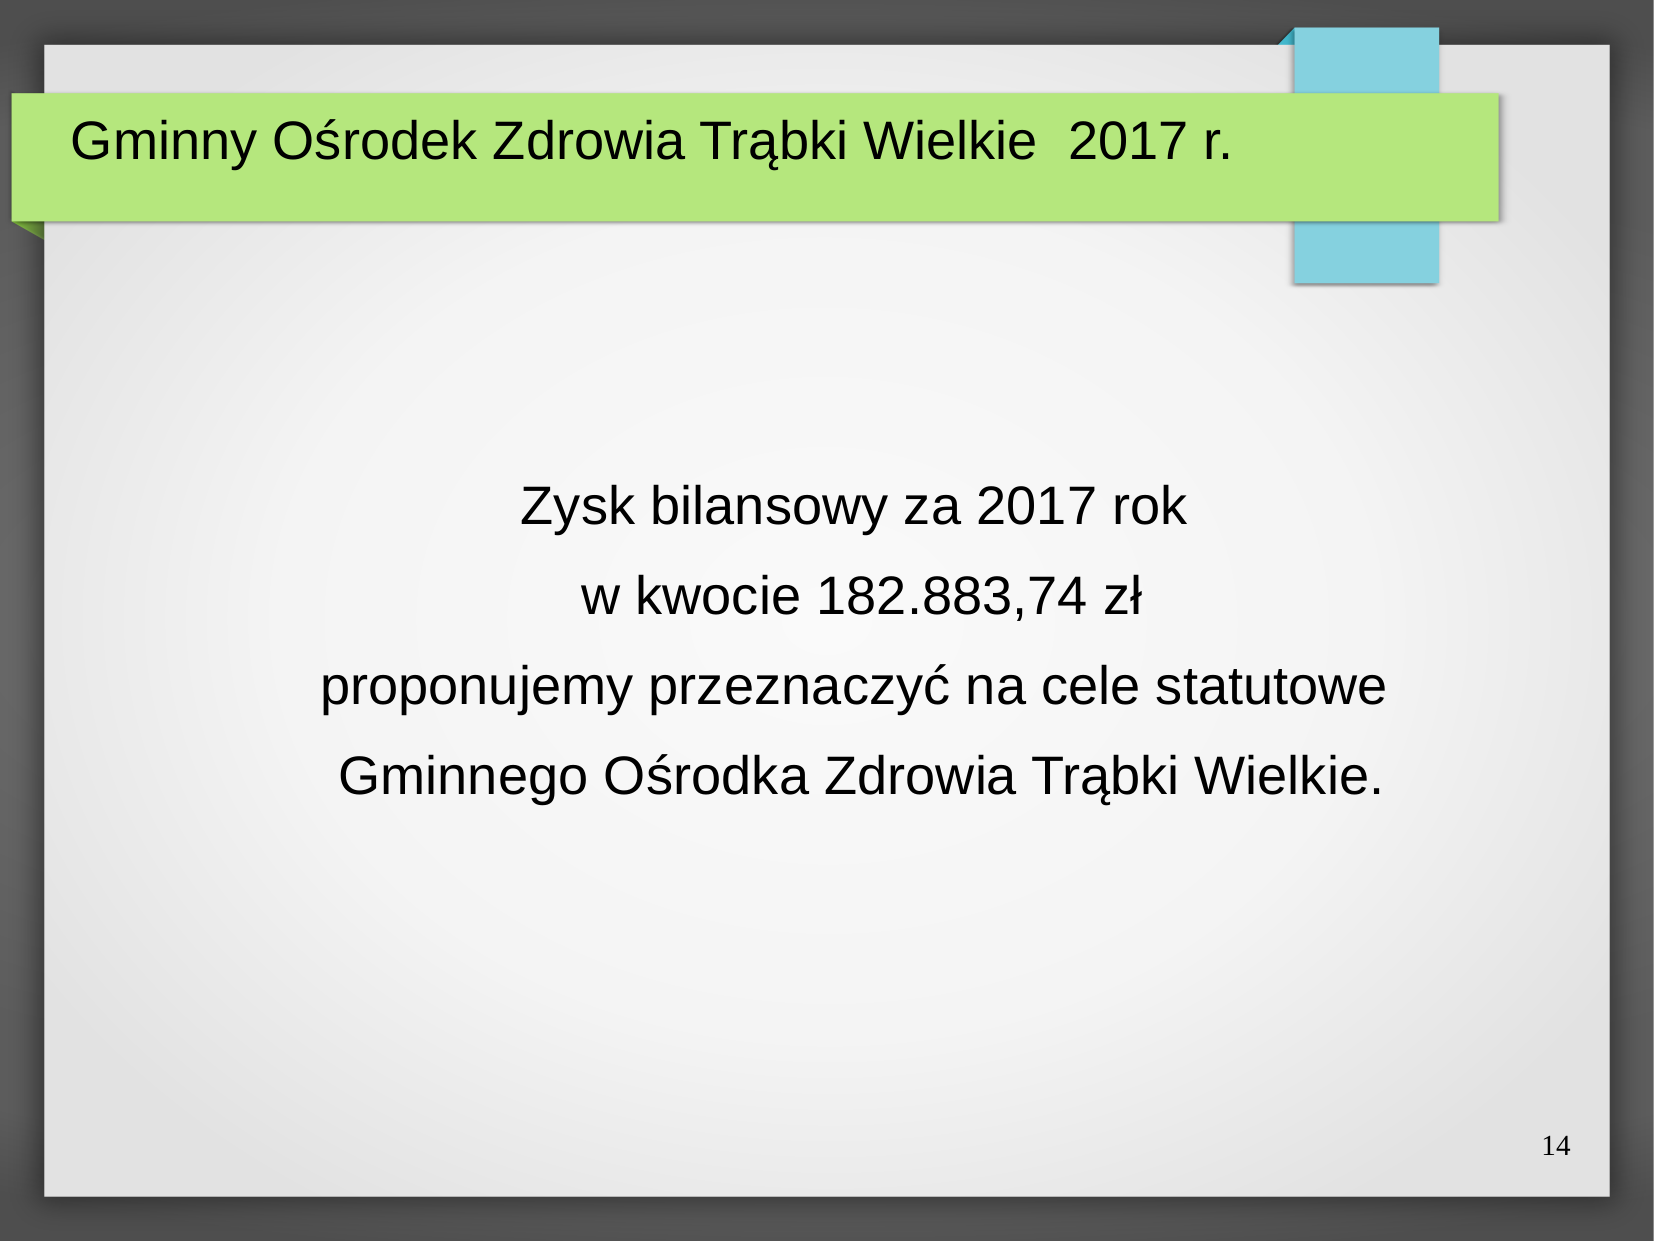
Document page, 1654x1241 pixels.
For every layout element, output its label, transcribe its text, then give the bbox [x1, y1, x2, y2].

picture [0, 0, 1654, 1241]
title Gminny Ośrodek Zdrowia Trąbki Wielkie 2017 r. [70, 81, 1252, 200]
list Zysk bilansowy za 2017 rok w kwocie 182.883,74 zł proponujemy przeznaczyć na cele statutowe Gminnego Ośrodka Zdrowia Trąbki Wielkie. [82, 295, 1571, 1015]
